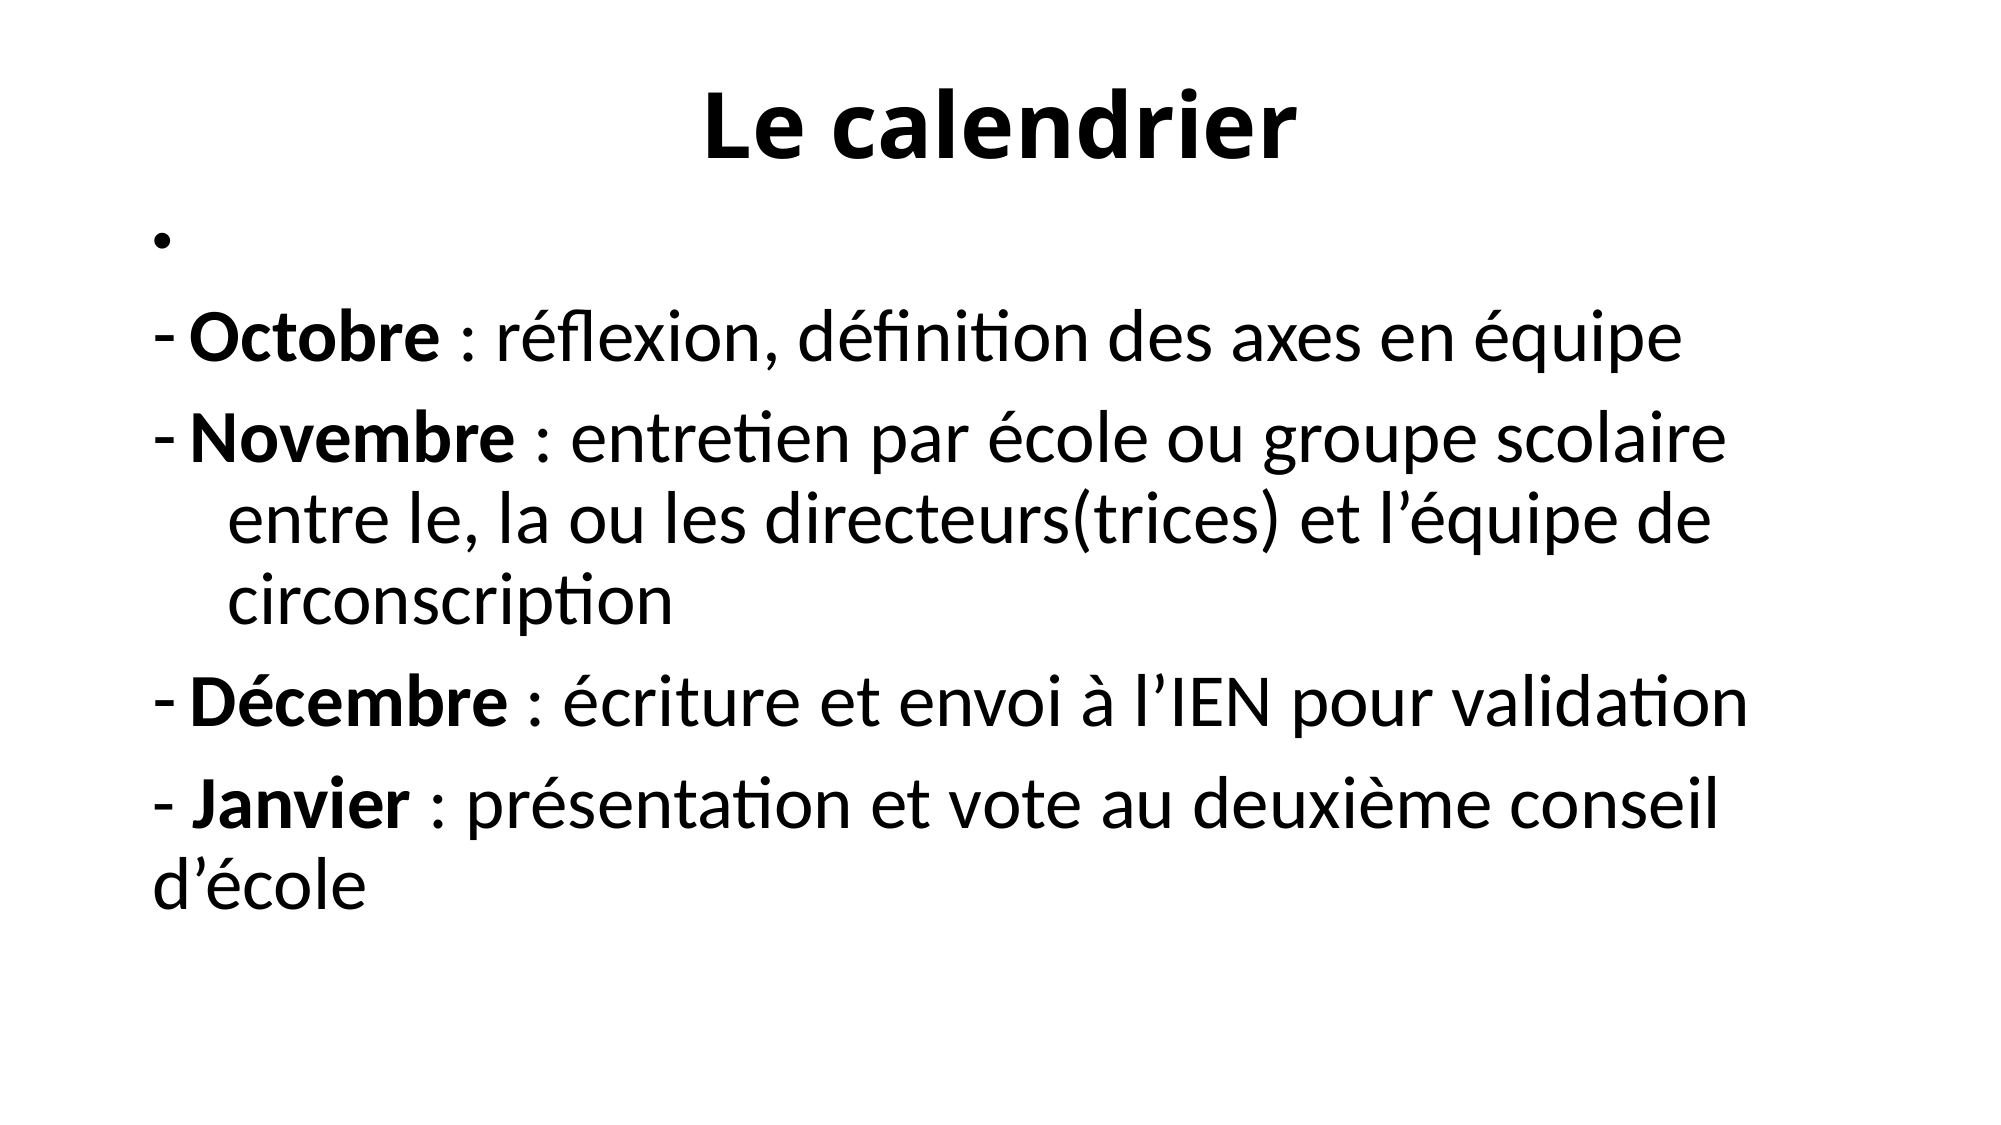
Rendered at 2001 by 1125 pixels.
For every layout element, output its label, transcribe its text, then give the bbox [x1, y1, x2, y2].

title Le calendrier [137, 59, 1863, 198]
list Octobre : réflexion, définition des axes en équipe Novembre : entretien par école ou groupe scolaire entre le, la ou les directeurs(trices) et l’équipe de circonscription Décembre : écriture et envoi à l’IEN pour validation - Janvier : présentation et vote au deuxième conseil d’école [137, 198, 1863, 1014]
